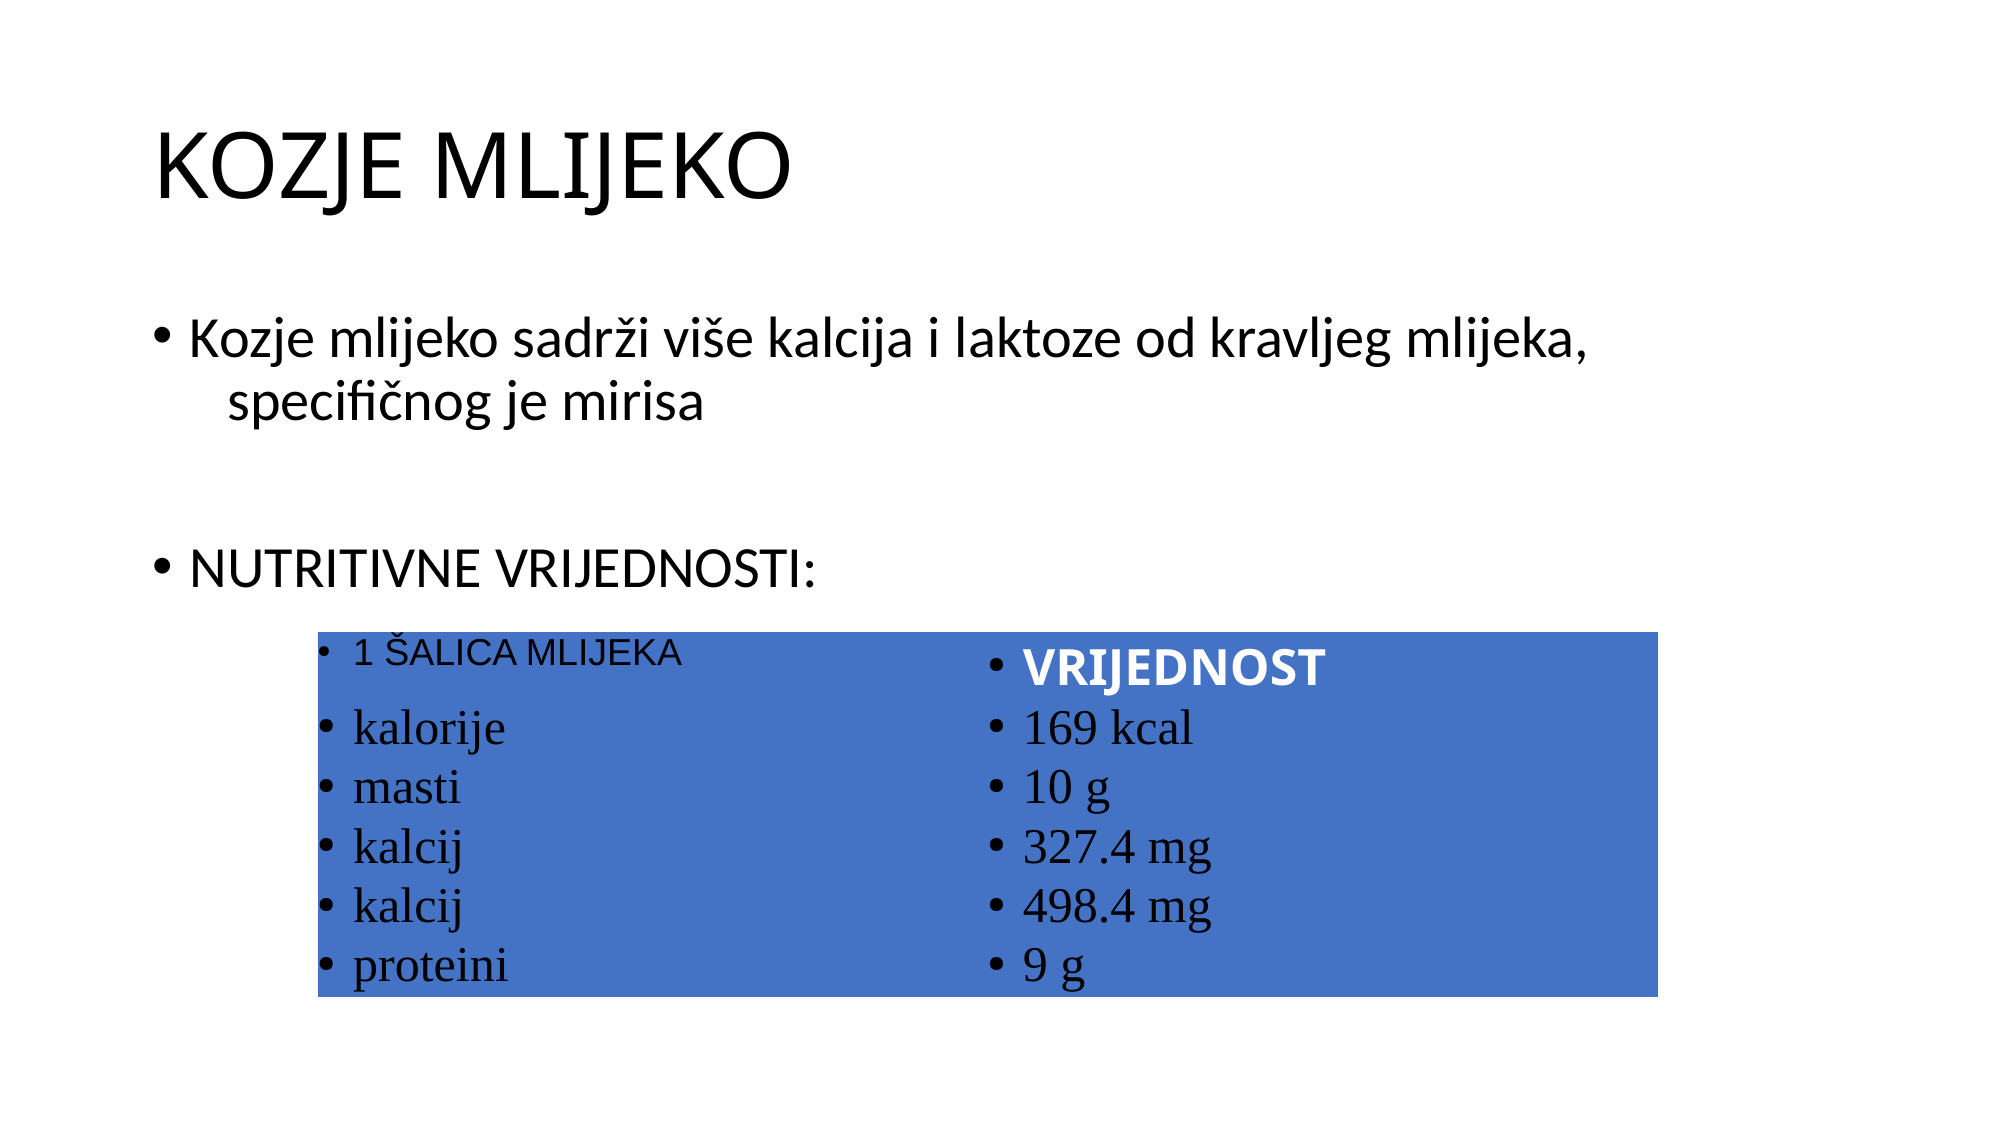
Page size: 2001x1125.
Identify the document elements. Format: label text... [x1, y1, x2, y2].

table_cell kalorije [318, 700, 988, 759]
table_cell 327.4 mg [988, 819, 1658, 878]
title KOZJE MLIJEKO [137, 59, 1863, 278]
table_cell kalcij [318, 878, 988, 937]
table_cell proteini [318, 937, 988, 997]
table_cell 10 g [988, 759, 1658, 819]
table_cell 9 g [988, 937, 1658, 997]
table_header VRIJEDNOST [988, 632, 1658, 700]
table_header 1 ŠALICA MLIJEKA [318, 632, 988, 700]
table_cell 498.4 mg [988, 878, 1658, 937]
table_cell masti [318, 759, 988, 819]
table_cell kalcij [318, 819, 988, 878]
list Kozje mlijeko sadrži više kalcija i laktoze od kravljeg mlijeka, specifičnog je mirisa NUTRITIVNE VRIJEDNOSTI: [137, 299, 1863, 1014]
table_cell 169 kcal [988, 700, 1658, 759]
